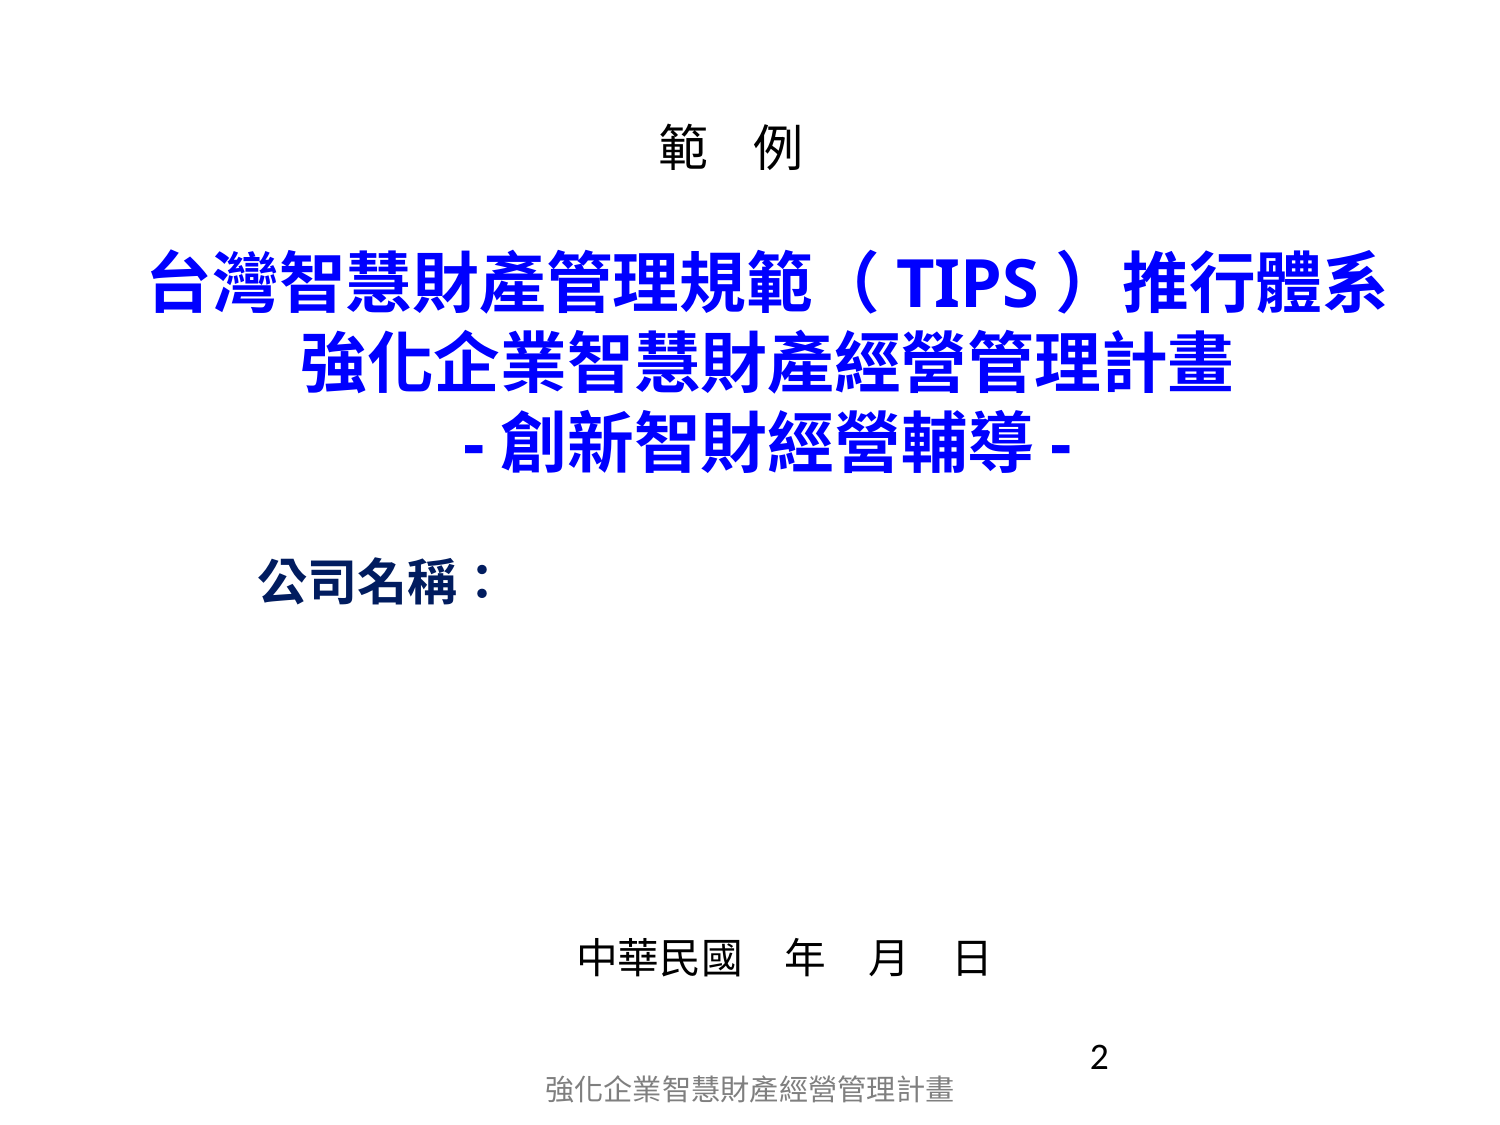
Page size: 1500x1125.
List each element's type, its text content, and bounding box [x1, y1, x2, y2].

text_box 公司名稱： [242, 542, 1232, 618]
text_box 中華民國 年 月 日 [561, 924, 1009, 989]
text_box 強化企業智慧財產經營管理計畫 [512, 1063, 988, 1125]
text_box 2 [1074, 1024, 1426, 1103]
text_box 範 例 [644, 109, 819, 184]
text_box 台灣智慧財產管理規範（TIPS）推行體系 強化企業智慧財產經營管理計畫 -創新智財經營輔導- [88, 233, 1447, 421]
